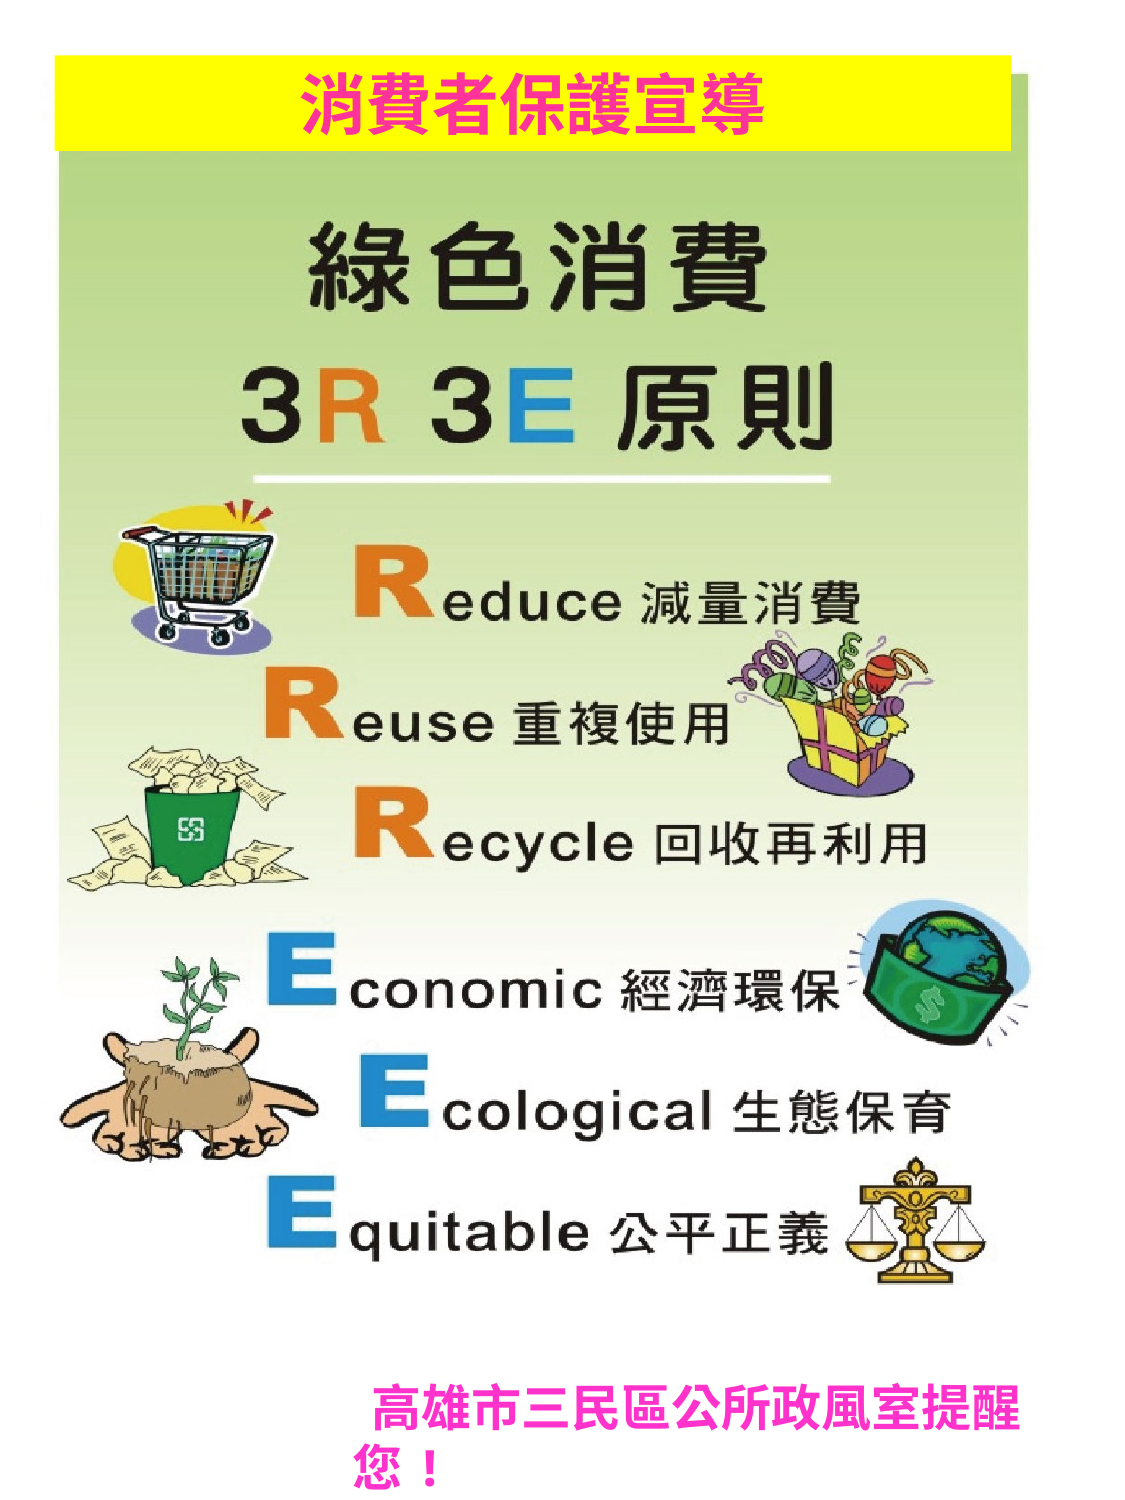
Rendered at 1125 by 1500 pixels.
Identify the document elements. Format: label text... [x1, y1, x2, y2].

text_box 消費者保護宣導 [54, 55, 1011, 151]
text_box 高雄市三民區公所政風室提醒您! [337, 1368, 1083, 1500]
picture [0, 1, 1125, 1329]
